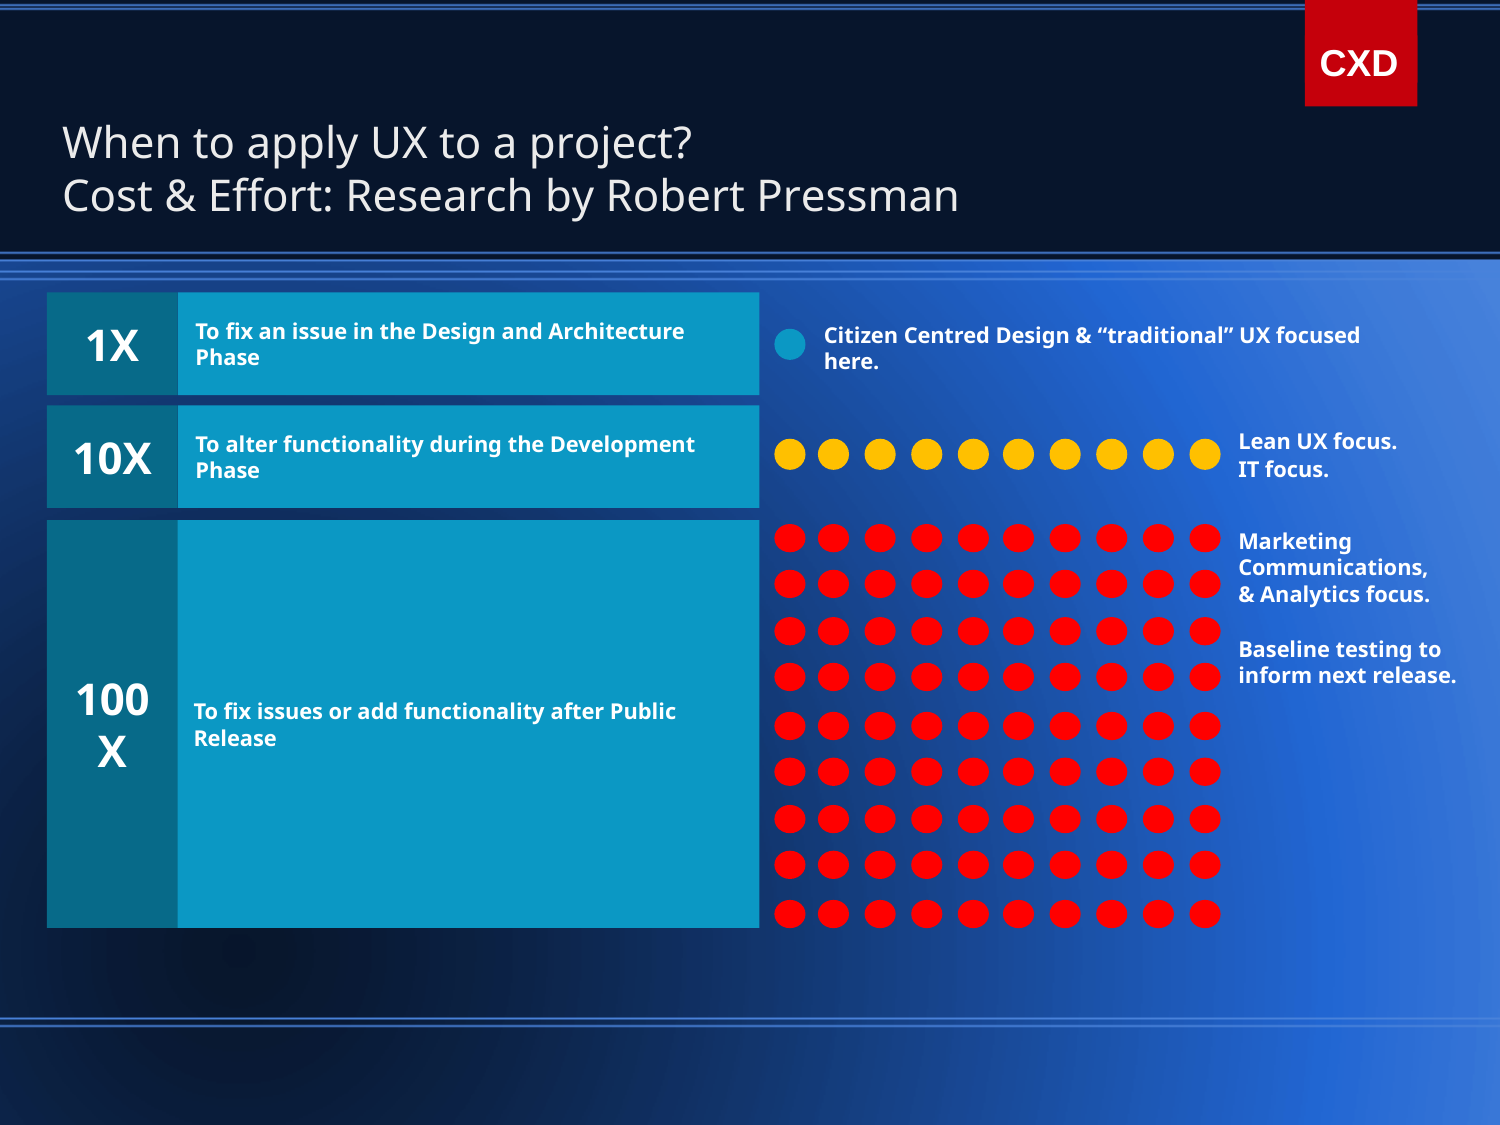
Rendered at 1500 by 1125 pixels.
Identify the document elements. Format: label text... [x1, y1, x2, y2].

text_box To fix issues or add functionality after Public Release [178, 520, 760, 928]
text_box [1049, 438, 1081, 470]
text_box [1096, 711, 1128, 741]
text_box [864, 757, 896, 786]
text_box Citizen Centred Design & “traditional” UX focused here. [806, 296, 1425, 400]
text_box [1142, 804, 1174, 834]
text_box [1096, 617, 1128, 646]
text_box [1189, 757, 1221, 786]
text_box [1189, 617, 1221, 646]
text_box [817, 569, 850, 599]
text_box [864, 523, 896, 553]
text_box [911, 569, 943, 599]
text_box 10X [46, 405, 178, 508]
text_box [1049, 523, 1081, 553]
text_box [864, 617, 896, 646]
text_box [817, 617, 850, 646]
text_box [1049, 757, 1081, 786]
text_box [1142, 662, 1174, 692]
text_box [1142, 711, 1174, 741]
text_box [817, 523, 850, 553]
text_box [1002, 617, 1035, 646]
text_box [817, 757, 850, 786]
text_box [1189, 804, 1221, 834]
text_box IT focus. [1220, 448, 1410, 490]
text_box [957, 899, 989, 929]
text_box [1096, 899, 1128, 929]
text_box [864, 569, 896, 599]
text_box [911, 804, 943, 834]
text_box [1142, 617, 1174, 646]
text_box [1049, 662, 1081, 692]
text_box [911, 899, 943, 929]
text_box 1X [46, 292, 178, 396]
text_box [957, 662, 989, 692]
text_box [1189, 662, 1220, 692]
text_box [1002, 899, 1035, 929]
text_box [1096, 438, 1128, 470]
text_box [1096, 850, 1128, 879]
text_box [957, 850, 989, 879]
text_box [911, 711, 943, 741]
text_box [817, 438, 850, 470]
text_box Marketing Communications, & Analytics focus. [1220, 546, 1472, 588]
text_box [817, 804, 850, 834]
text_box [1096, 662, 1128, 692]
text_box [864, 711, 896, 741]
text_box [1142, 438, 1174, 470]
text_box To alter functionality during the Development Phase [178, 405, 760, 508]
text_box 100X [46, 520, 178, 928]
text_box [957, 757, 989, 786]
text_box [1049, 899, 1081, 929]
text_box [1142, 523, 1174, 553]
text_box [774, 804, 806, 834]
text_box [1189, 438, 1220, 470]
text_box [1002, 438, 1035, 470]
text_box [774, 711, 806, 741]
text_box [1142, 850, 1174, 879]
text_box [957, 711, 989, 741]
text_box [1002, 757, 1035, 786]
text_box [1142, 569, 1174, 599]
text_box [774, 662, 806, 692]
text_box [1189, 899, 1221, 929]
text_box [817, 662, 850, 692]
text_box [1002, 850, 1035, 879]
text_box [1189, 711, 1221, 741]
text_box [957, 569, 989, 599]
text_box [864, 850, 896, 879]
text_box [1002, 569, 1035, 599]
text_box [1002, 804, 1035, 834]
text_box [774, 438, 806, 470]
text_box [1002, 711, 1035, 741]
text_box [864, 662, 896, 692]
text_box [911, 438, 943, 470]
text_box [864, 899, 896, 929]
text_box [817, 899, 850, 929]
text_box [1142, 899, 1174, 929]
text_box [774, 569, 806, 599]
text_box [1049, 711, 1081, 741]
text_box [1049, 850, 1081, 879]
text_box Baseline testing to inform next release. [1220, 641, 1472, 682]
text_box [864, 804, 896, 834]
text_box [911, 617, 943, 646]
title When to apply UX to a project? Cost & Effort: Research by Robert Pressman [47, 107, 1345, 249]
text_box [1189, 569, 1220, 599]
text_box [1002, 662, 1035, 692]
text_box [774, 617, 806, 646]
text_box [1002, 523, 1035, 553]
text_box [1049, 804, 1081, 834]
text_box [817, 850, 850, 879]
text_box [911, 662, 943, 692]
text_box [774, 899, 806, 929]
text_box [1096, 804, 1128, 834]
text_box [864, 438, 896, 470]
text_box [957, 617, 989, 646]
text_box [911, 850, 943, 879]
text_box [1142, 757, 1174, 786]
text_box [774, 523, 806, 553]
text_box [957, 523, 989, 553]
text_box [1096, 523, 1128, 553]
text_box [911, 757, 943, 786]
text_box [1049, 617, 1081, 646]
text_box [1049, 569, 1081, 599]
text_box [1189, 850, 1221, 879]
text_box [1096, 569, 1128, 599]
text_box [817, 711, 850, 741]
text_box [774, 850, 806, 879]
text_box [911, 523, 943, 553]
text_box To fix an issue in the Design and Architecture Phase [178, 292, 760, 396]
picture [0, 0, 1500, 1125]
text_box [774, 328, 806, 360]
text_box [1189, 523, 1221, 553]
text_box [957, 438, 989, 470]
text_box [774, 757, 806, 786]
text_box Lean UX focus. [1220, 420, 1410, 448]
text_box [957, 804, 989, 834]
text_box [1096, 757, 1128, 786]
